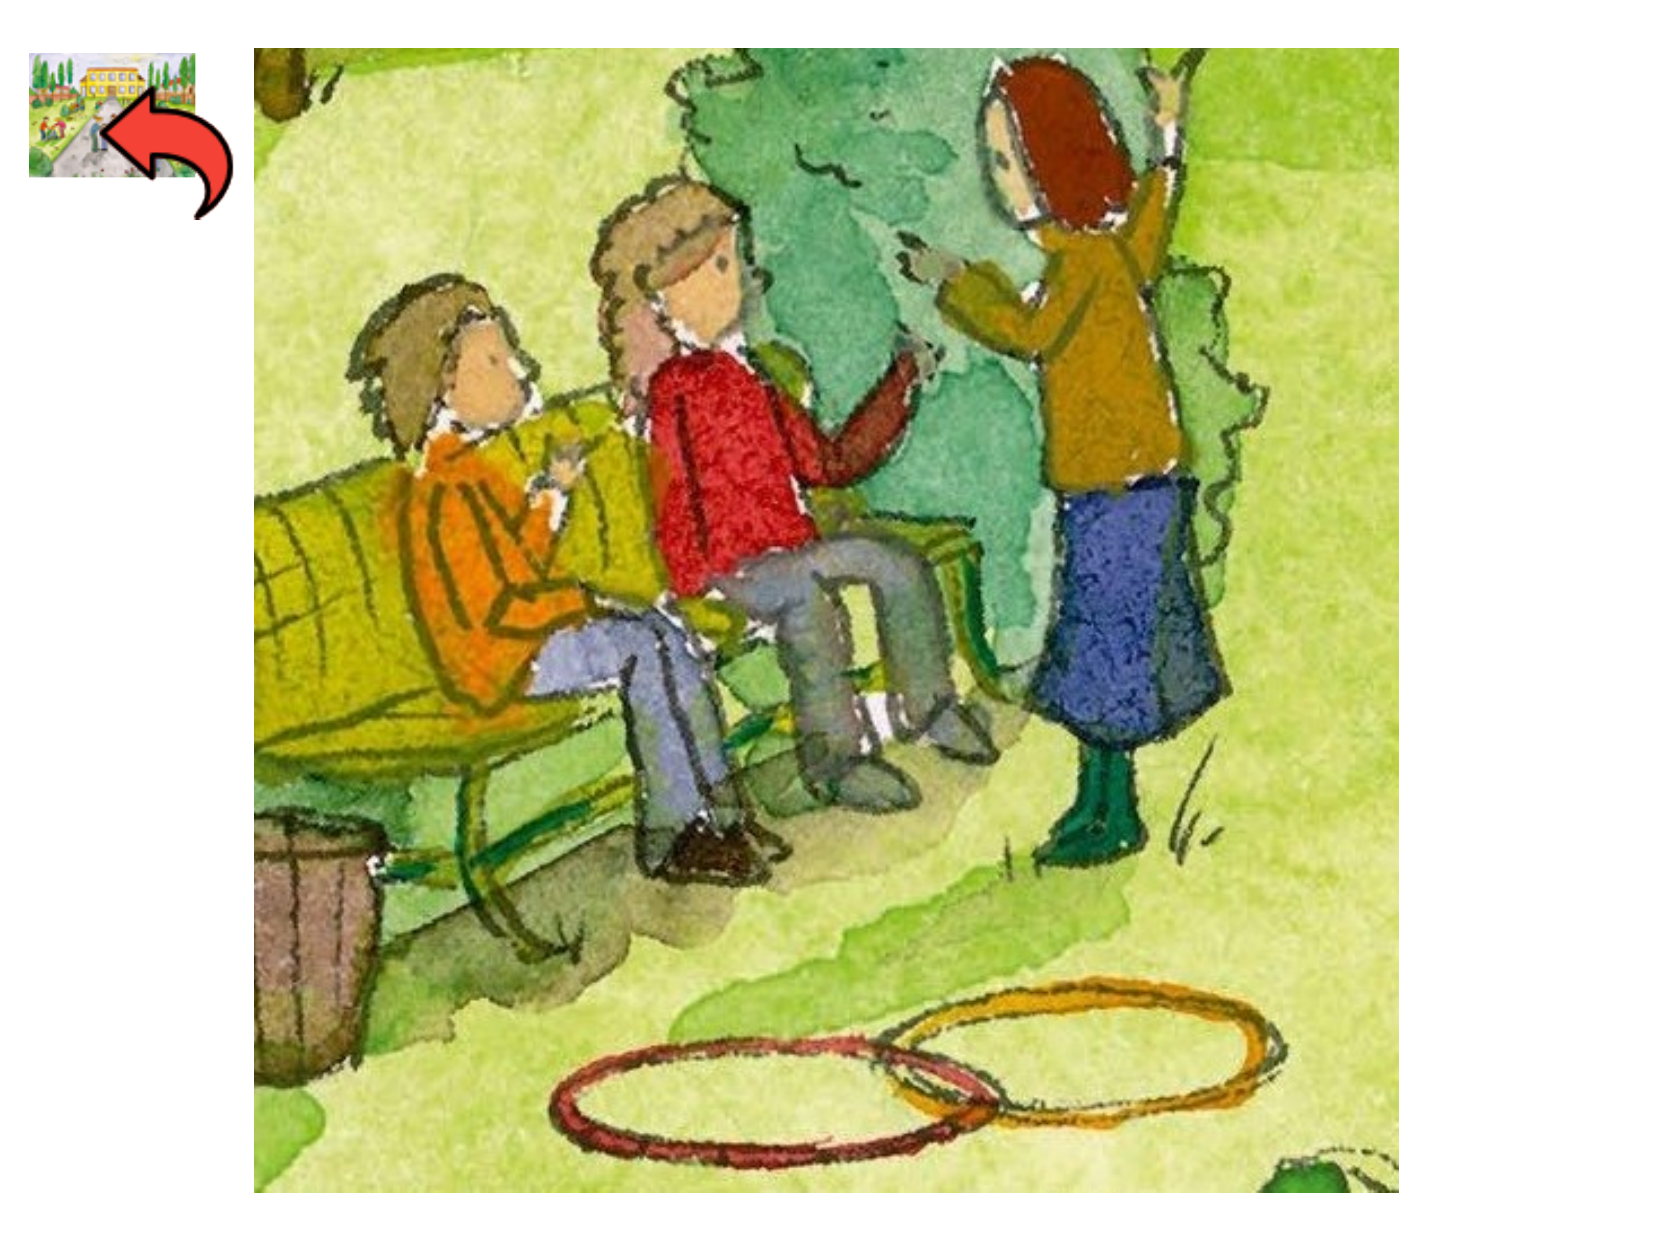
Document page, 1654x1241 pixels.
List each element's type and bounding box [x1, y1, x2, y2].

picture [29, 53, 238, 220]
picture [254, 48, 1399, 1193]
